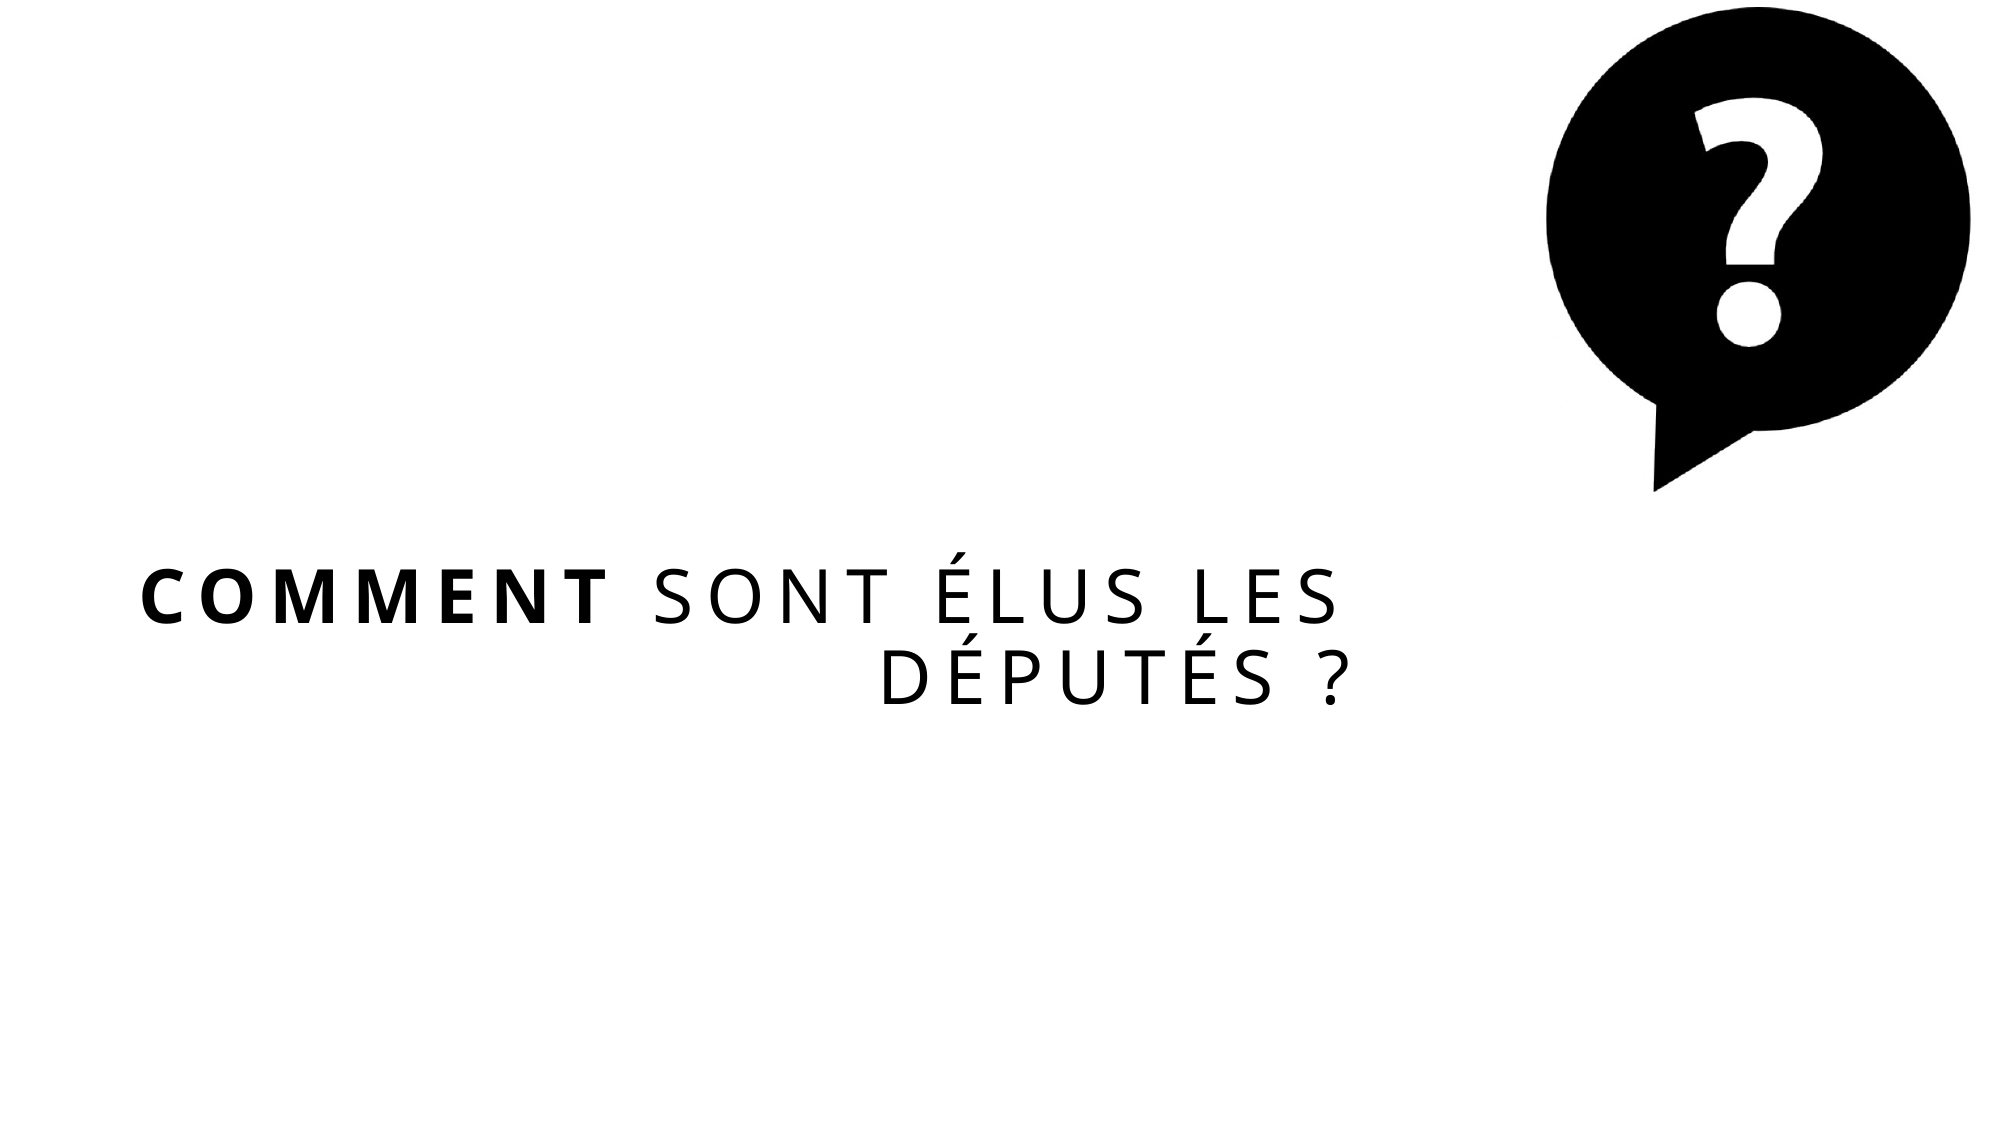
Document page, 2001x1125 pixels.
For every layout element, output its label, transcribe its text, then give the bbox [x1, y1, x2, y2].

title COMMENT SONT ÉLUS LES DÉPUTÉS ? [123, 367, 1546, 913]
